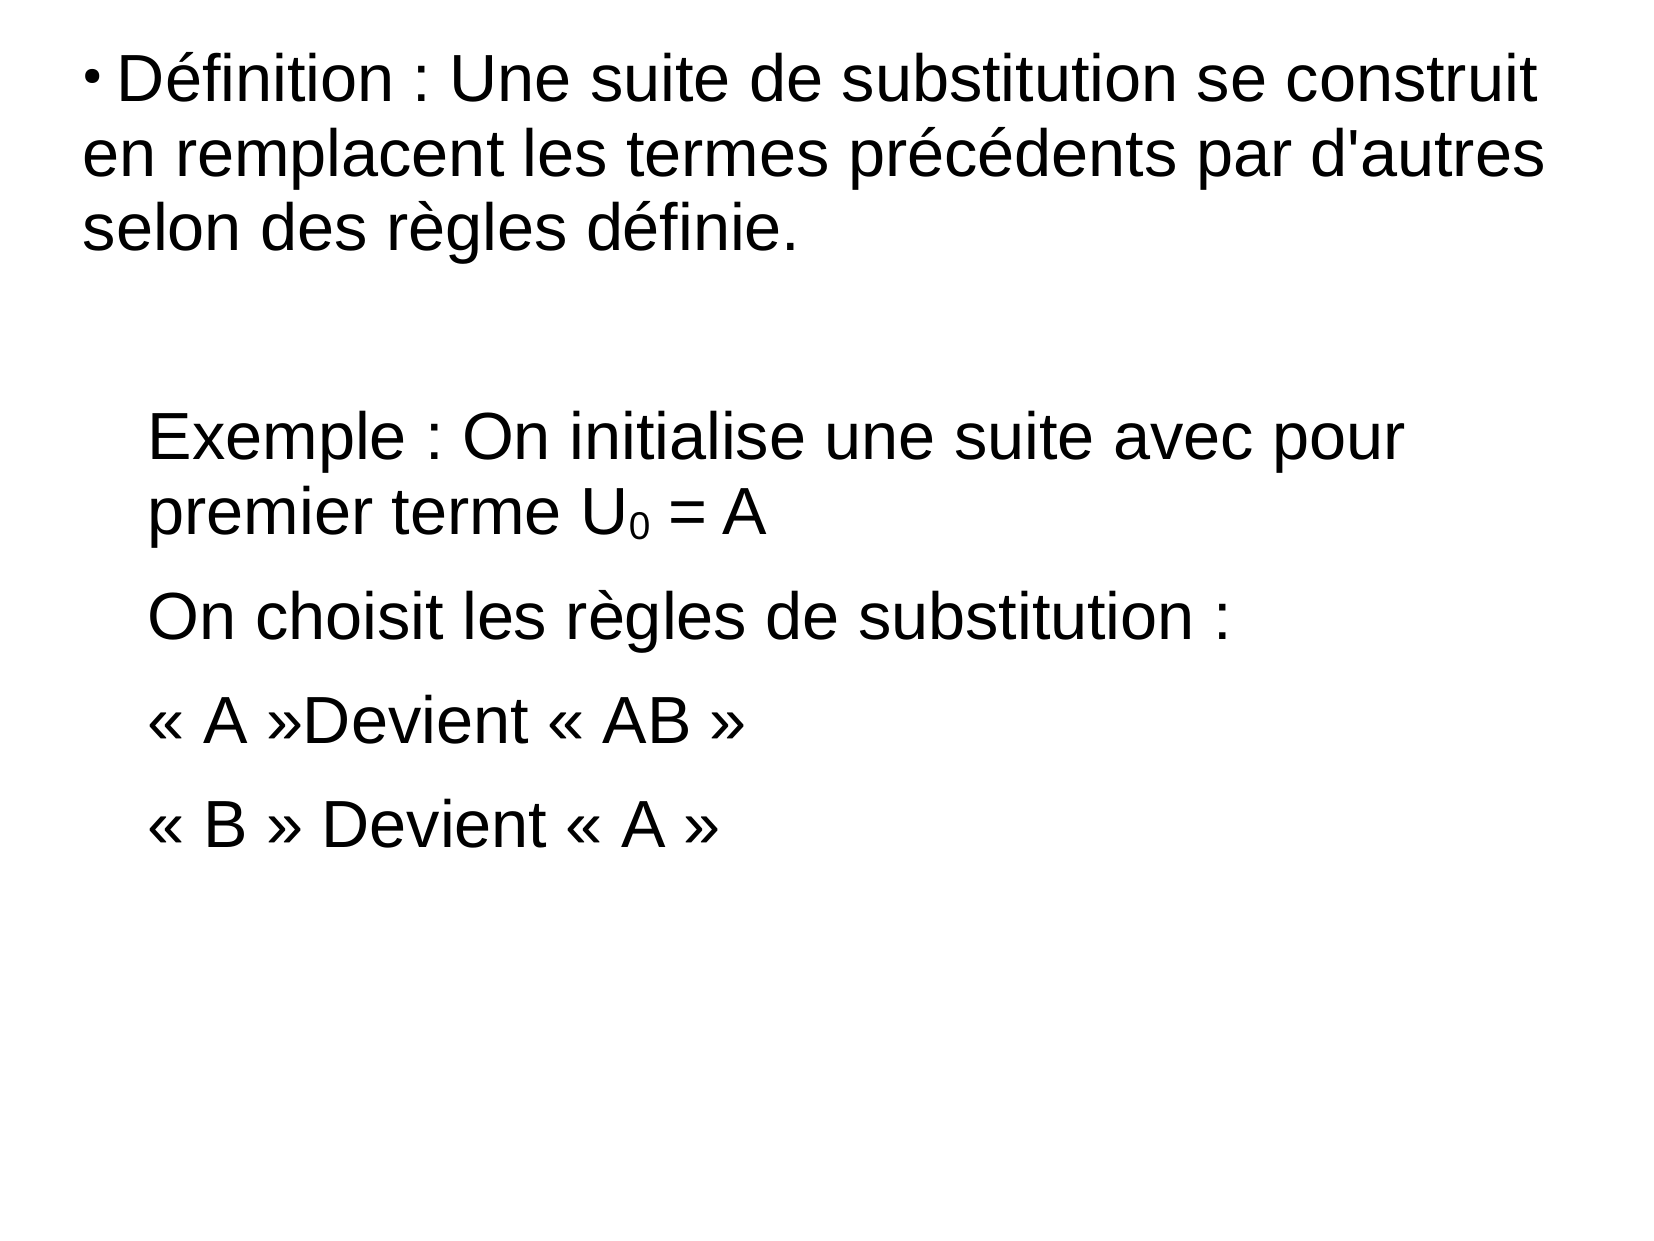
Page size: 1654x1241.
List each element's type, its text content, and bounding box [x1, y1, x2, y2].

list Exemple : On initialise une suite avec pour premier terme U0 = A On choisit les règles de substitution : « A »Devient « AB » « B » Devient « A » [76, 295, 1565, 1114]
title Définition : Une suite de substitution se construit en remplacent les termes précédents par d'autres selon des règles définie. [82, 40, 1571, 266]
